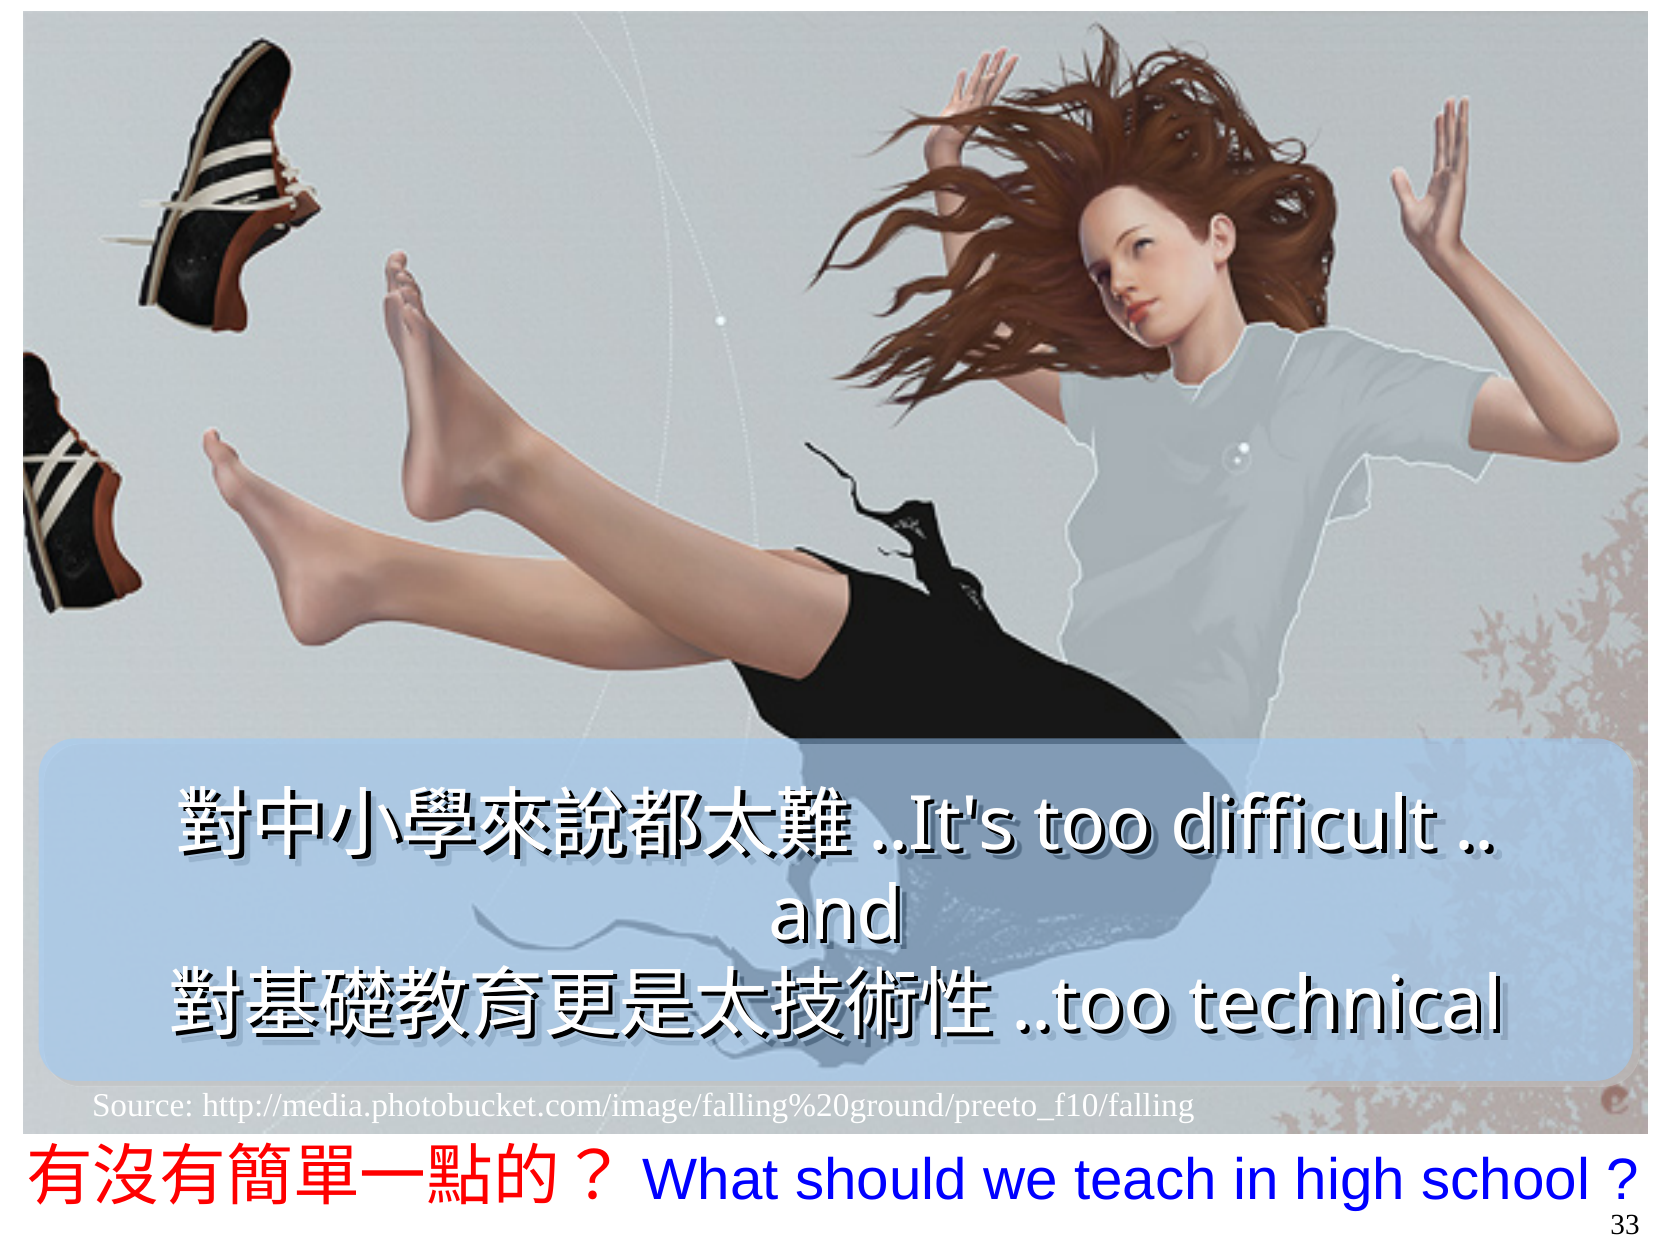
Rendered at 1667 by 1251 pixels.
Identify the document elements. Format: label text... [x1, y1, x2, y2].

text_box Source: http://media.photobucket.com/image/falling%20ground/preeto_f10/falling.jpg [52, 1075, 1235, 1131]
text_box 對中小學來說都太難..It's too difficult .. and 對基礎教育更是太技術性..too technical [38, 738, 1634, 1081]
picture [23, 11, 1648, 1125]
text_box 有沒有簡單一點的？What should we teach in high school ? [0, 1125, 1667, 1251]
